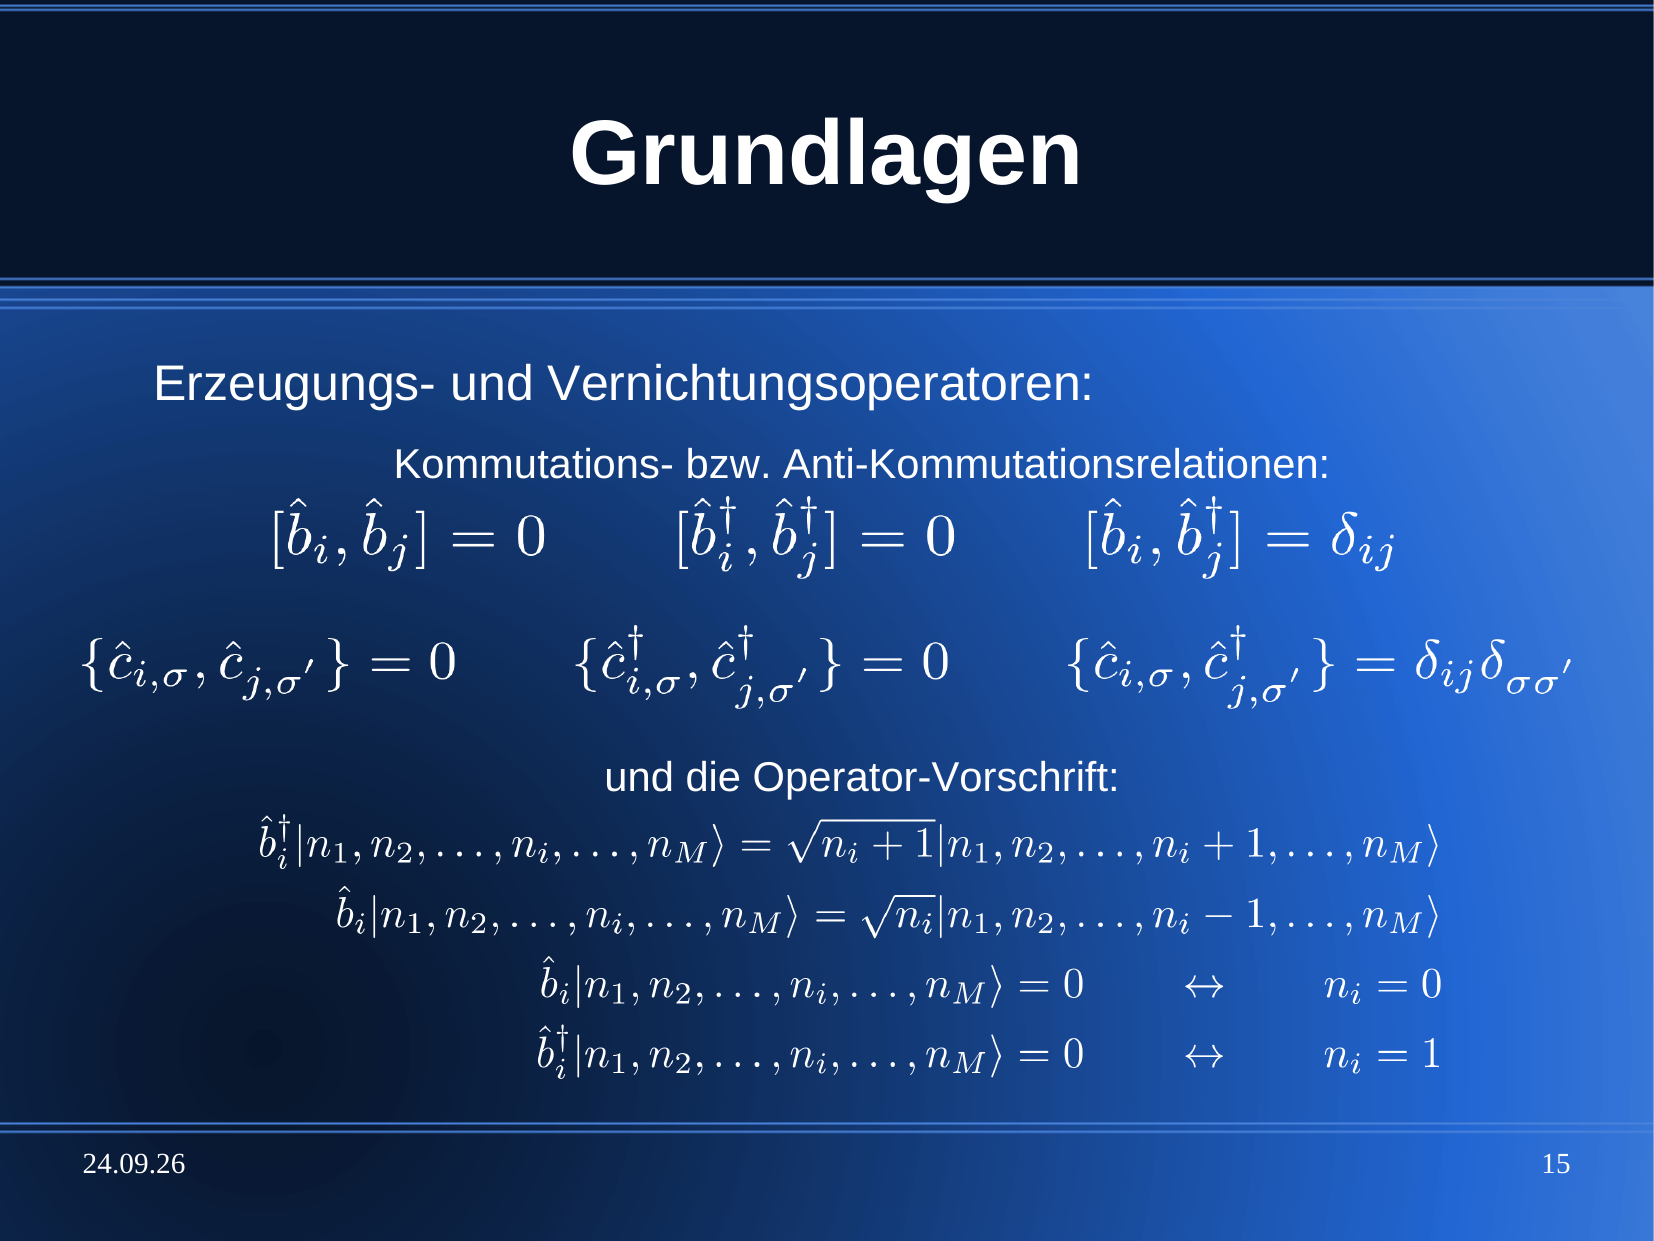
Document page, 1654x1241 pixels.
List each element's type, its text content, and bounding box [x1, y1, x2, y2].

list Erzeugungs- und Vernichtungsoperatoren: Kommutations- bzw. Anti-Kommutationsrelationen: und die Operator-Vorschrift: [82, 355, 1571, 625]
list Erzeugungs- und Vernichtungsoperatoren: Kommutations- bzw. Anti-Kommutationsrelationen: und die Operator-Vorschrift: [82, 709, 1571, 1058]
picture [0, 0, 1654, 1241]
title Grundlagen [82, 49, 1571, 257]
